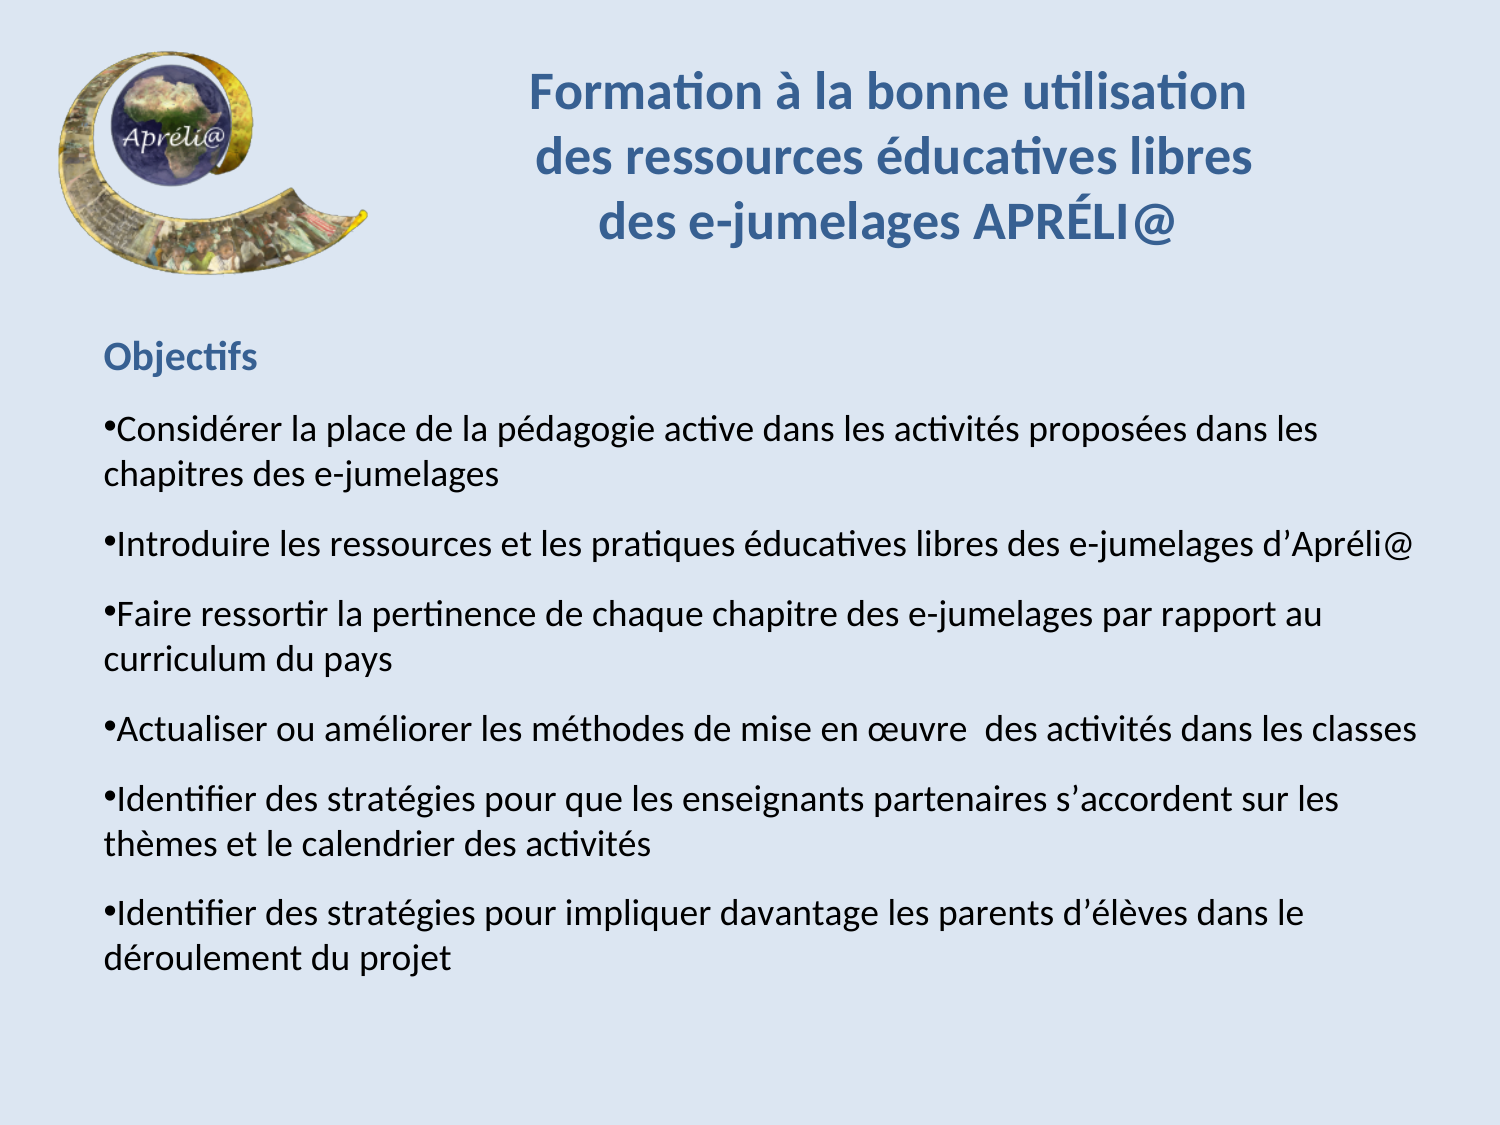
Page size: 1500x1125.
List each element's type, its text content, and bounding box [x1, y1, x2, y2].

text_box Formation à la bonne utilisation des ressources éducatives libres des e-jumelages APRÉLI@ [374, 47, 1416, 259]
picture [48, 47, 372, 278]
text_box Objectifs Considérer la place de la pédagogie active dans les activités proposées dans les chapitres des e-jumelages Introduire les ressources et les pratiques éducatives libres des e-jumelages d’Apréli@ Faire ressortir la pertinence de chaque chapitre des e-jumelages par rapport au curriculum du pays Actualiser ou améliorer les méthodes de mise en œuvre des activités dans les classes Identifier des stratégies pour que les enseignants partenaires s’accordent sur les thèmes et le calendrier des activités Identifier des stratégies pour impliquer davantage les parents d’élèves dans le déroulement du projet [88, 320, 1445, 987]
